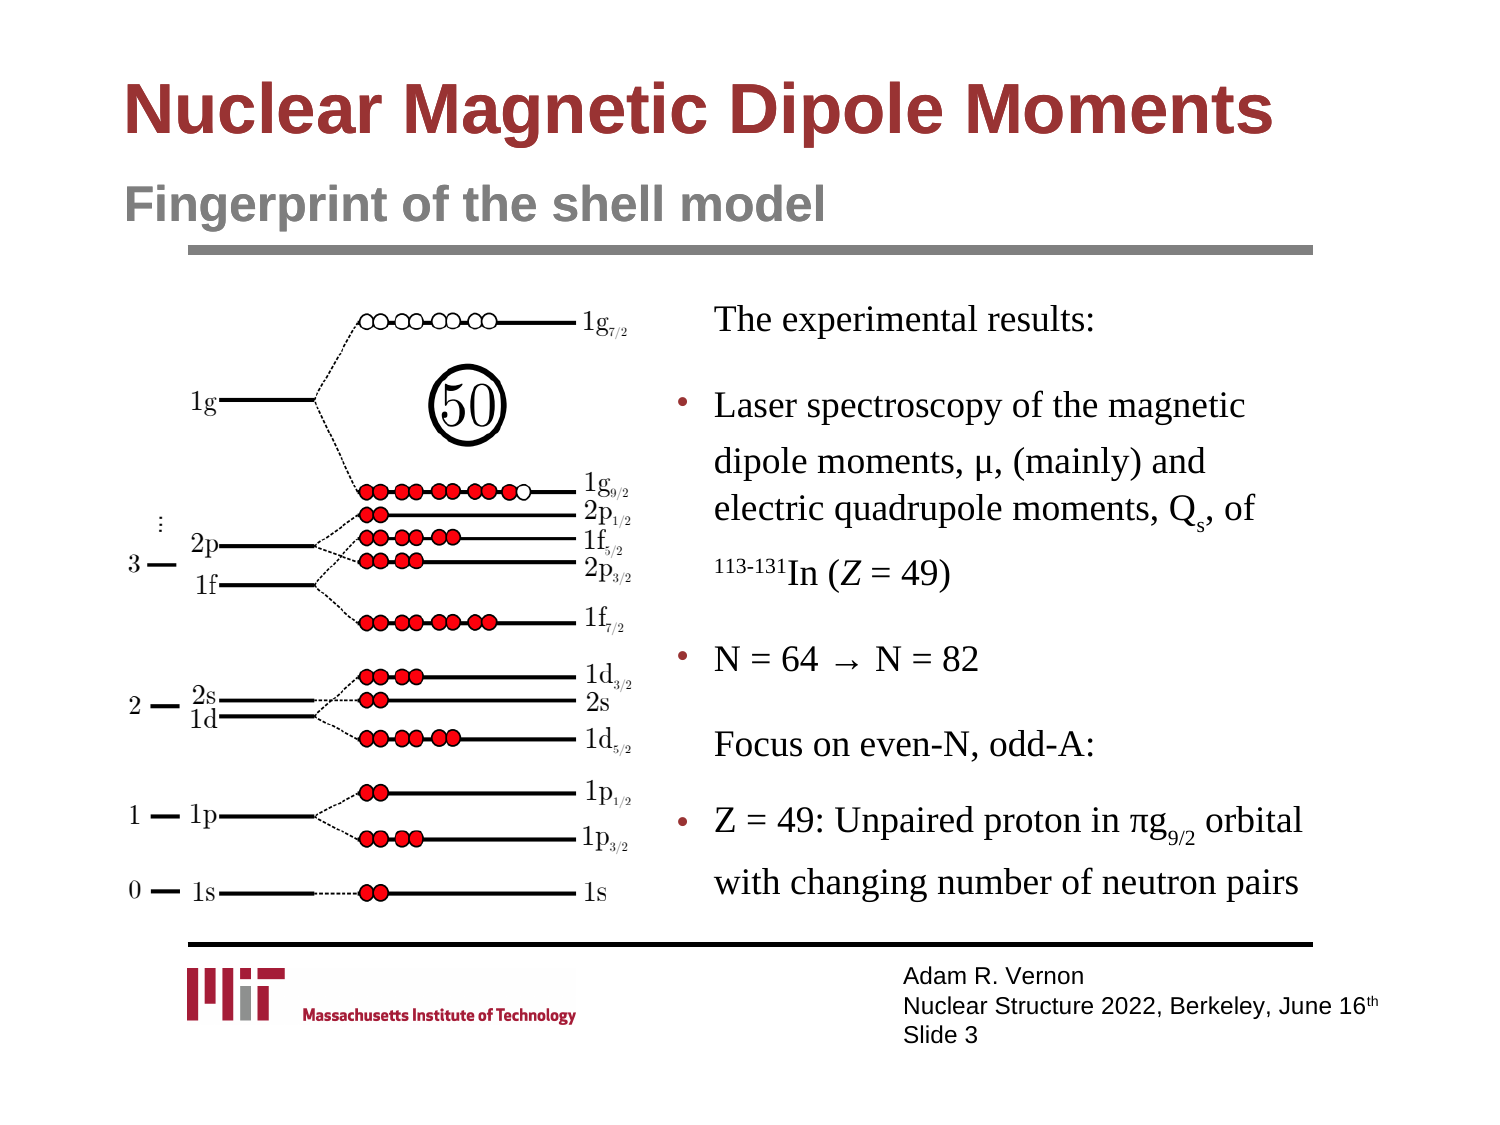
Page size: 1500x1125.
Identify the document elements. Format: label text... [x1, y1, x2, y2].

picture [106, 275, 658, 910]
title Nuclear Magnetic Dipole Moments Fingerprint of the shell model [109, 23, 1418, 272]
text_box The experimental results: Laser spectroscopy of the magnetic dipole moments, μ, (mainly) and electric quadrupole moments, Qs, of 113-131In (Z = 49) N = 64 → N = 82 Focus on even-N, odd-A: Z = 49: Unpaired proton in πg9/2 orbital with changing number of neutron pairs [661, 275, 1323, 914]
picture [187, 968, 576, 1025]
text_box Adam R. Vernon Nuclear Structure 2022, Berkeley, June 16th Slide 3 [888, 952, 1416, 1077]
